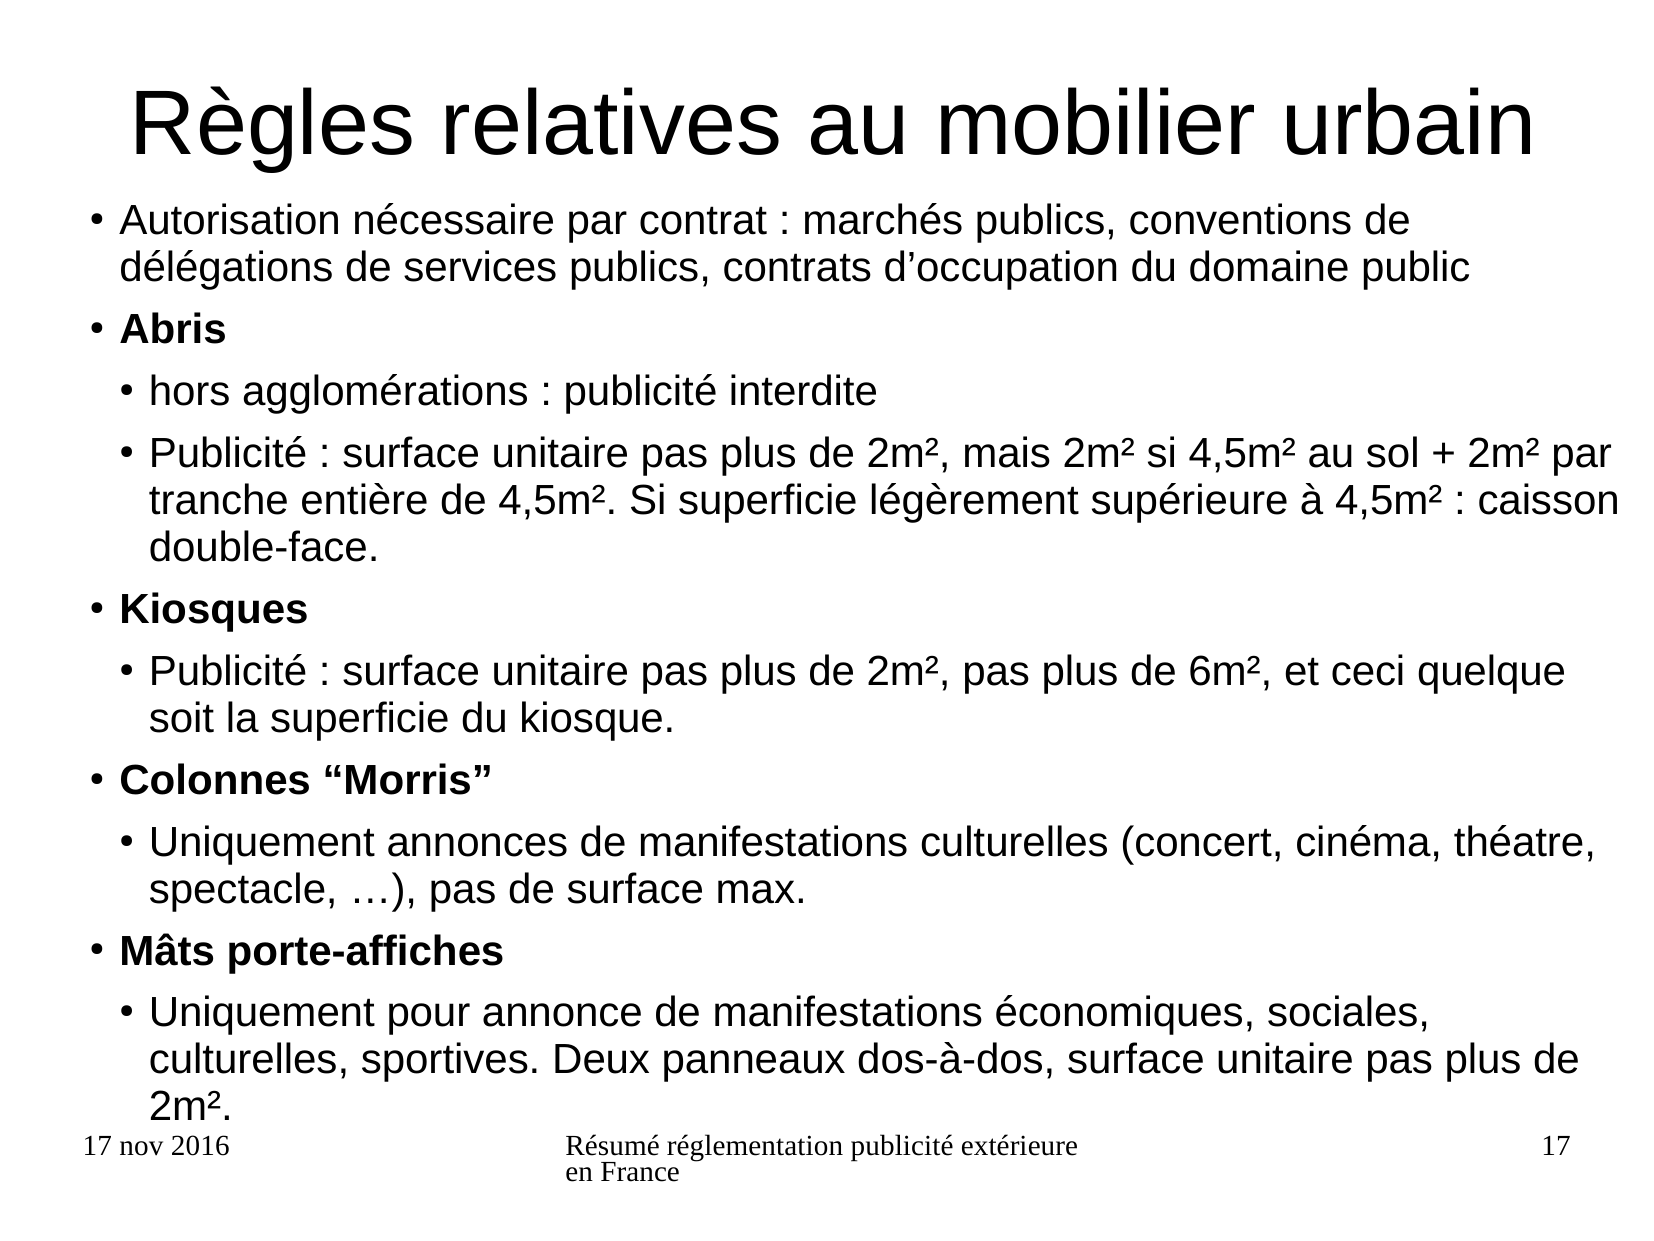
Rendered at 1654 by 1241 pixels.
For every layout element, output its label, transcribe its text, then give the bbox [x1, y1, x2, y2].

text_box Autorisation nécessaire par contrat : marchés publics, conventions de délégations de services publics, contrats d’occupation du domaine public Abris hors agglomérations : publicité interdite Publicité : surface unitaire pas plus de 2m², mais 2m² si 4,5m² au sol + 2m² par tranche entière de 4,5m². Si superficie légèrement supérieure à 4,5m² : caisson double-face. Kiosques Publicité : surface unitaire pas plus de 2m², pas plus de 6m², et ceci quelque soit la superficie du kiosque. Colonnes “Morris” Uniquement annonces de manifestations culturelles (concert, cinéma, théatre, spectacle, …), pas de surface max. Mâts porte-affiches Uniquement pour annonce de manifestations économiques, sociales, culturelles, sportives. Deux panneaux dos-à-dos, surface unitaire pas plus de 2m². [30, 135, 1631, 1141]
title Règles relatives au mobilier urbain [90, 19, 1579, 135]
text_box [30, 225, 1632, 1186]
